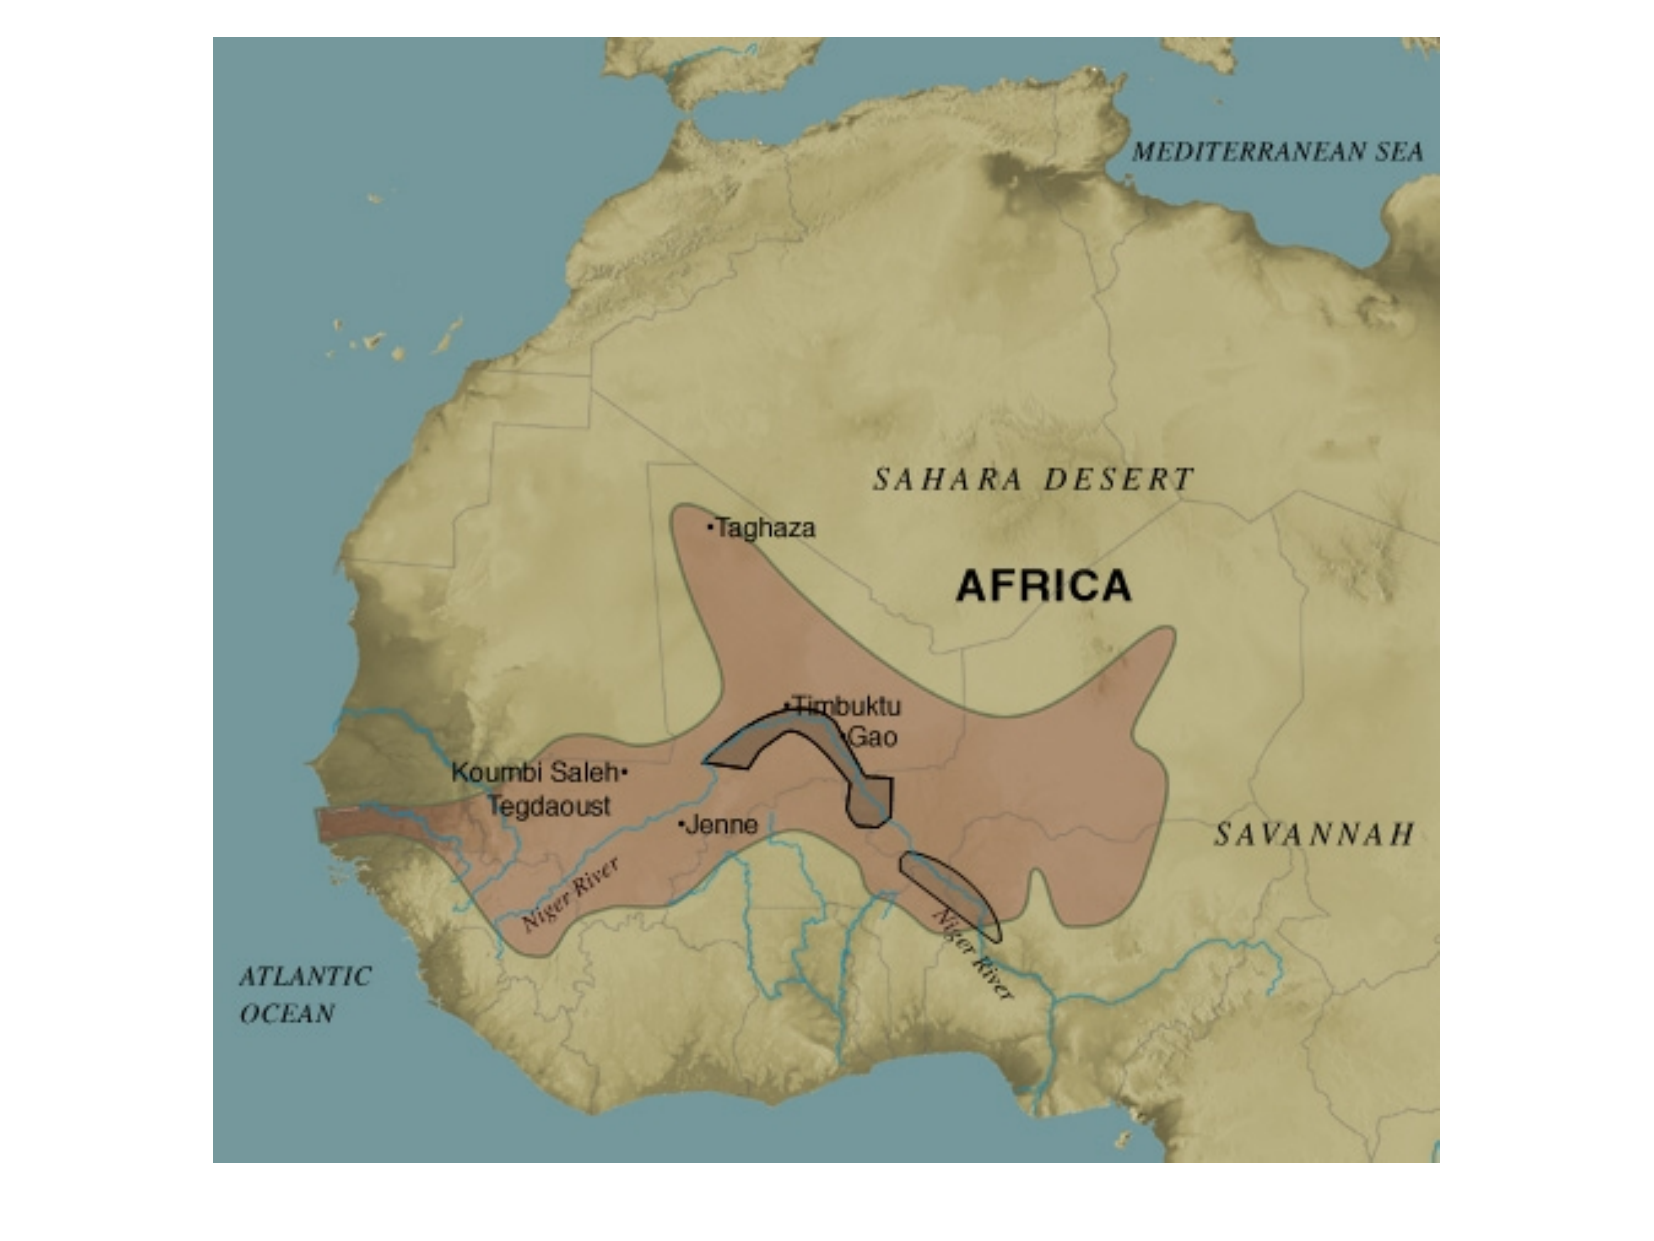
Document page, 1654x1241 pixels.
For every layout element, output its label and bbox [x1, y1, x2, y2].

picture [213, 37, 1440, 1163]
